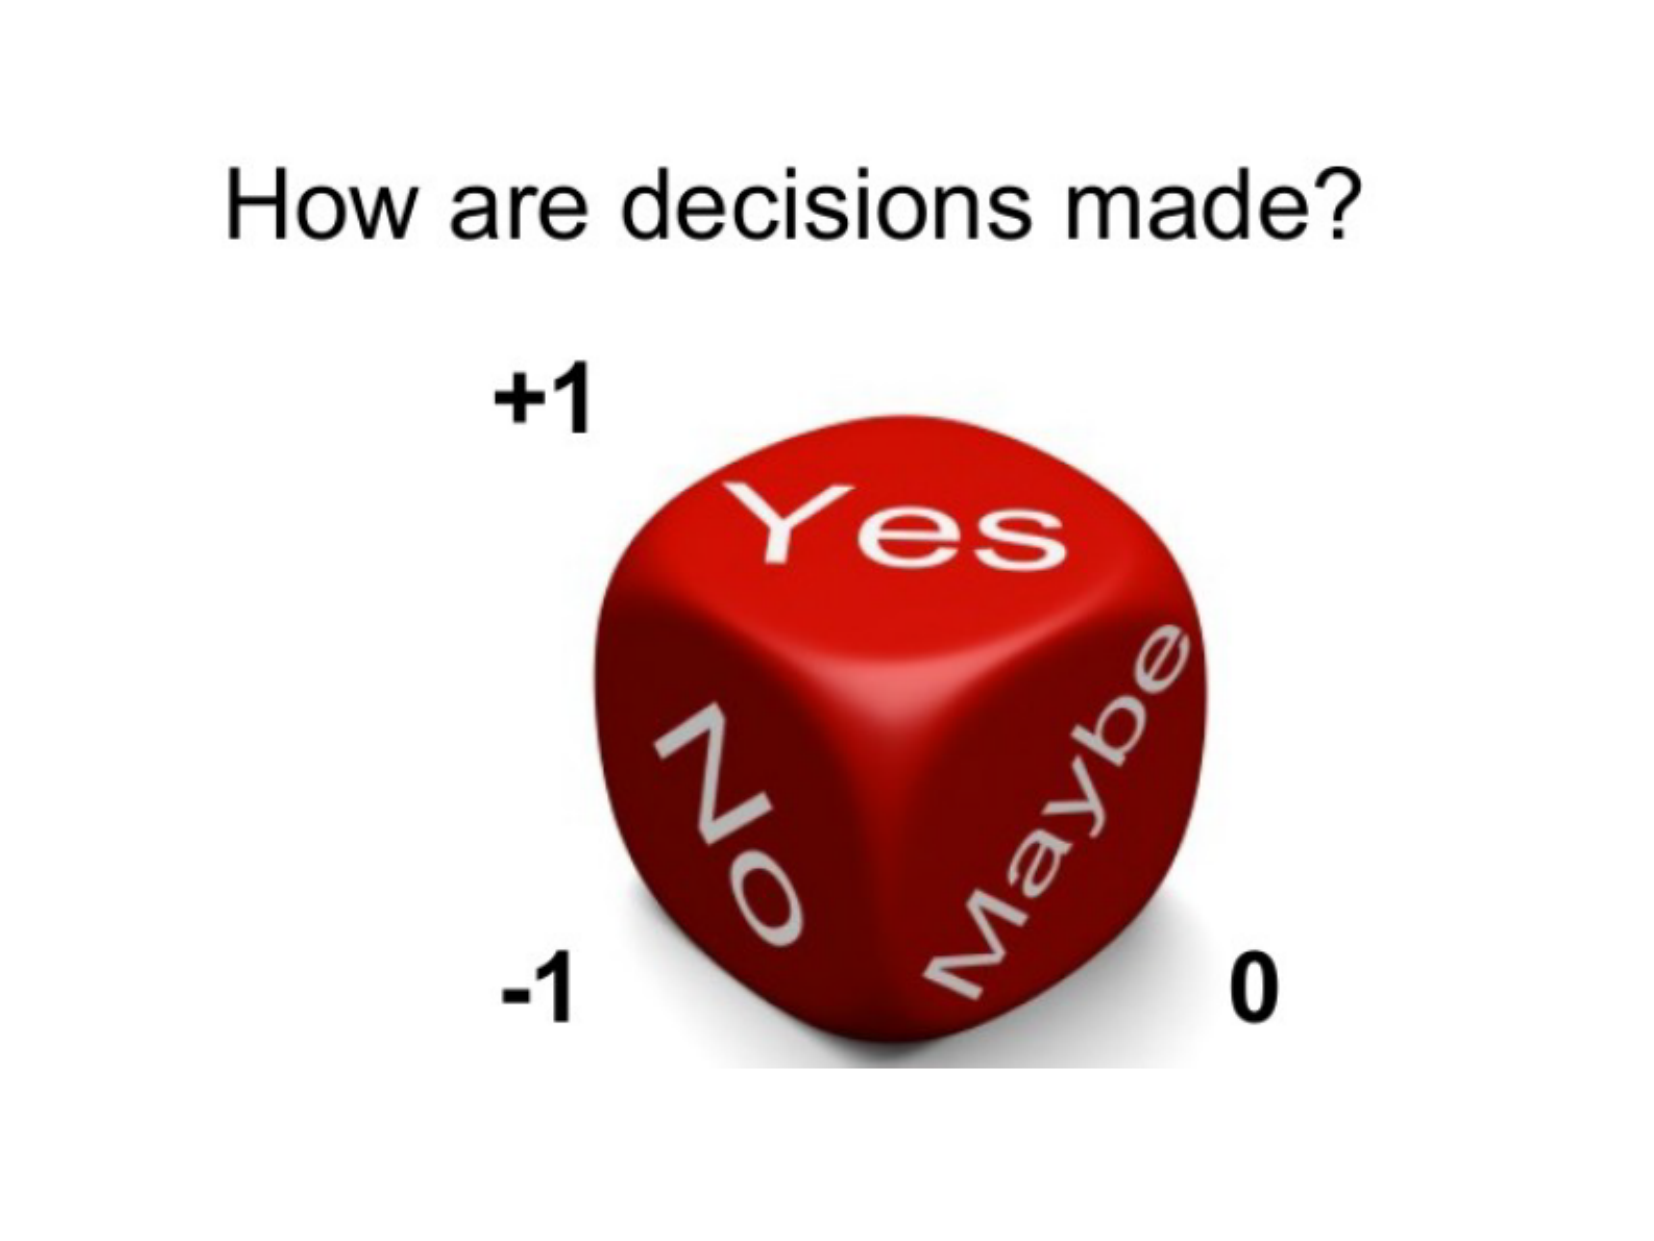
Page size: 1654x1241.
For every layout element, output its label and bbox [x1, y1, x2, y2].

picture [112, 96, 1553, 1144]
